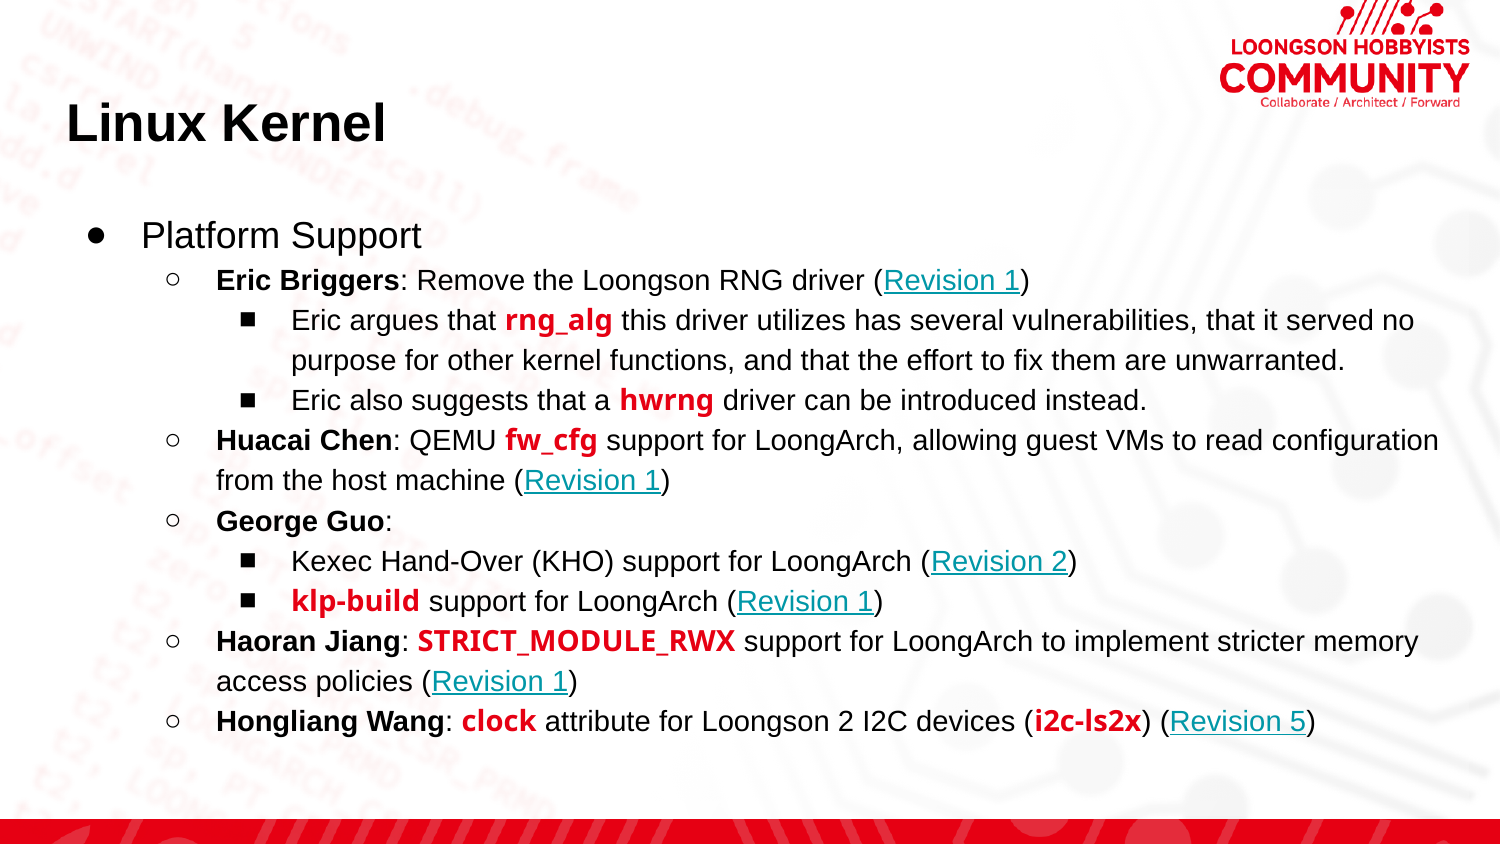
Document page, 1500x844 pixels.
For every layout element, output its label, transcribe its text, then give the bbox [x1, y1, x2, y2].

list Platform Support Eric Briggers: Remove the Loongson RNG driver (Revision 1) Eric argues that rng_alg this driver utilizes has several vulnerabilities, that it served no purpose for other kernel functions, and that the effort to fix them are unwarranted. Eric also suggests that a hwrng driver can be introduced instead. Huacai Chen: QEMU fw_cfg support for LoongArch, allowing guest VMs to read configuration from the host machine (Revision 1) George Guo: Kexec Hand-Over (KHO) support for LoongArch (Revision 2) klp-build support for LoongArch (Revision 1) Haoran Jiang: STRICT_MODULE_RWX support for LoongArch to implement stricter memory access policies (Revision 1) Hongliang Wang: clock attribute for Loongson 2 I2C devices (i2c-ls2x) (Revision 5) [51, 189, 1469, 817]
title Linux Kernel [51, 72, 1449, 167]
picture [0, 0, 1500, 844]
